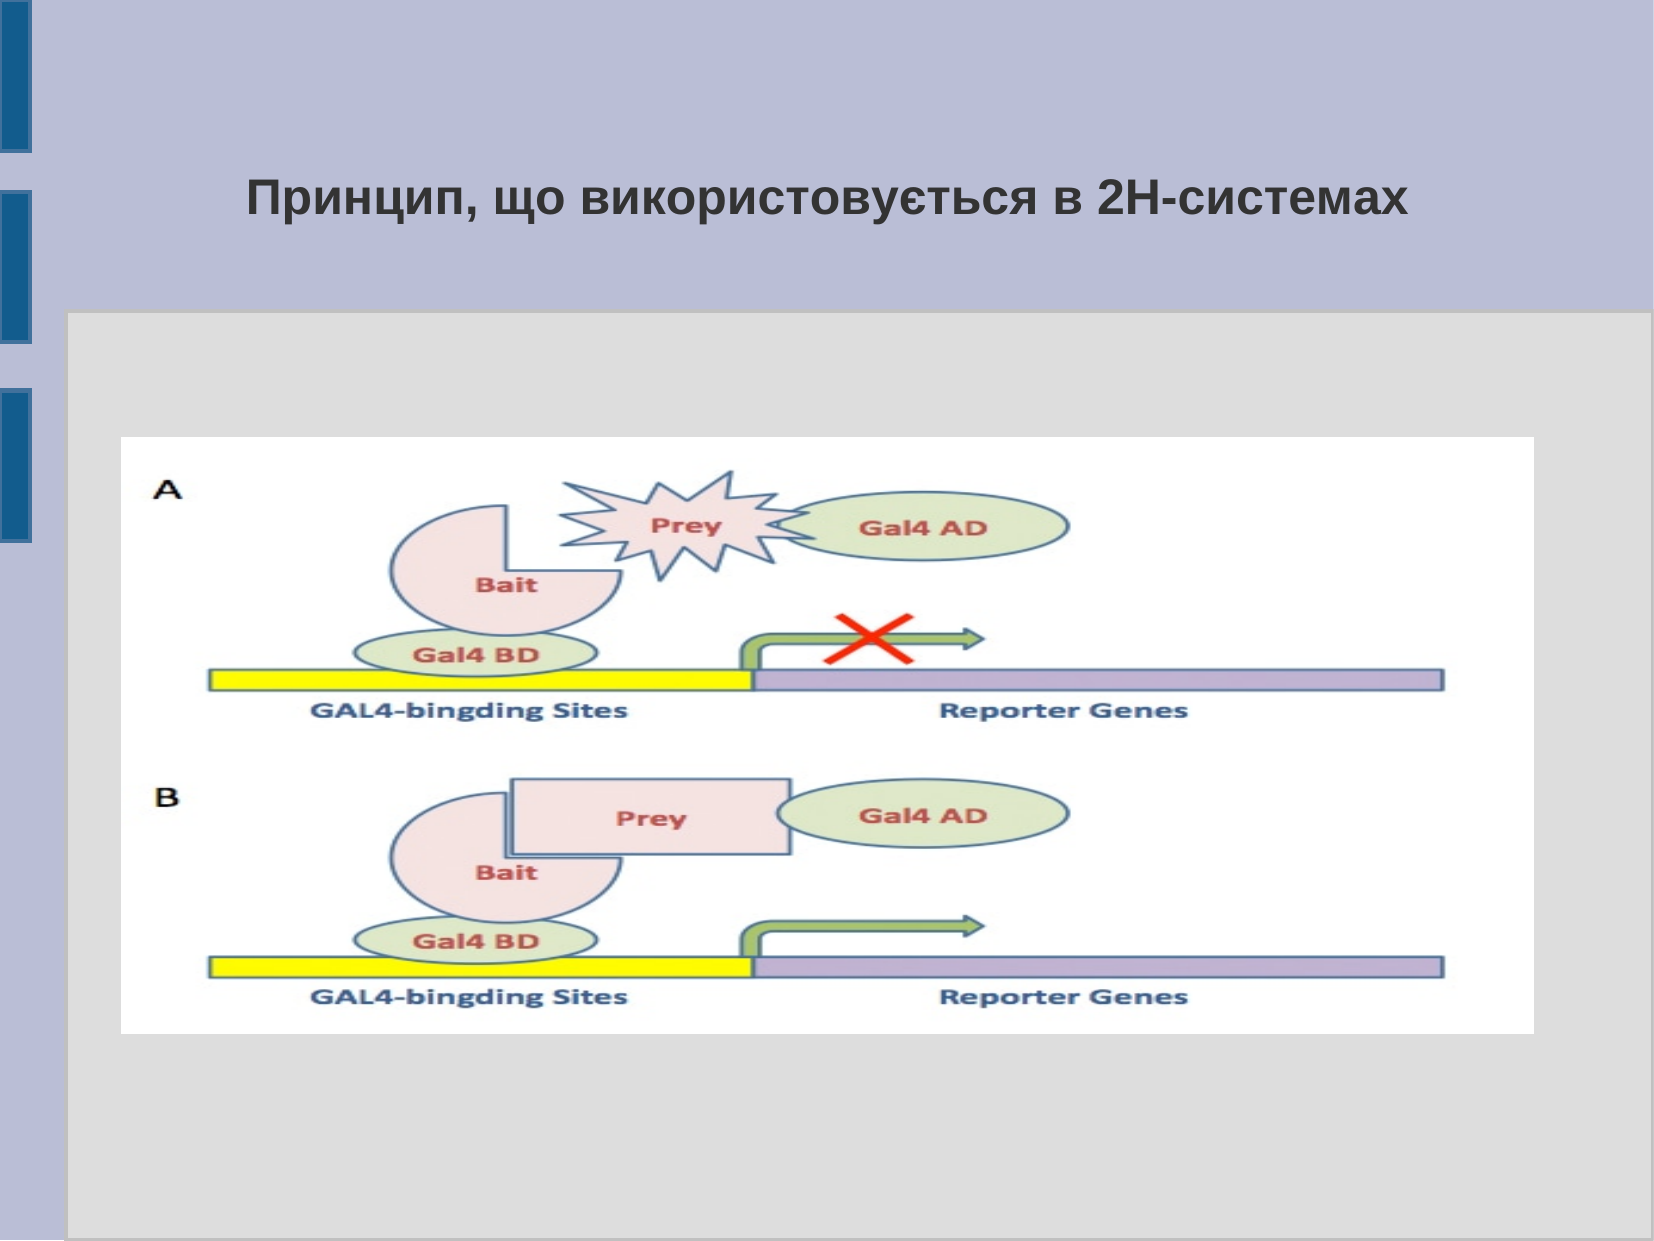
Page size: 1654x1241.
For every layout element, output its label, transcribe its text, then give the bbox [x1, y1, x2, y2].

title Принцип, що використовується в 2H-системах [121, 164, 1534, 225]
picture [121, 437, 1534, 1034]
